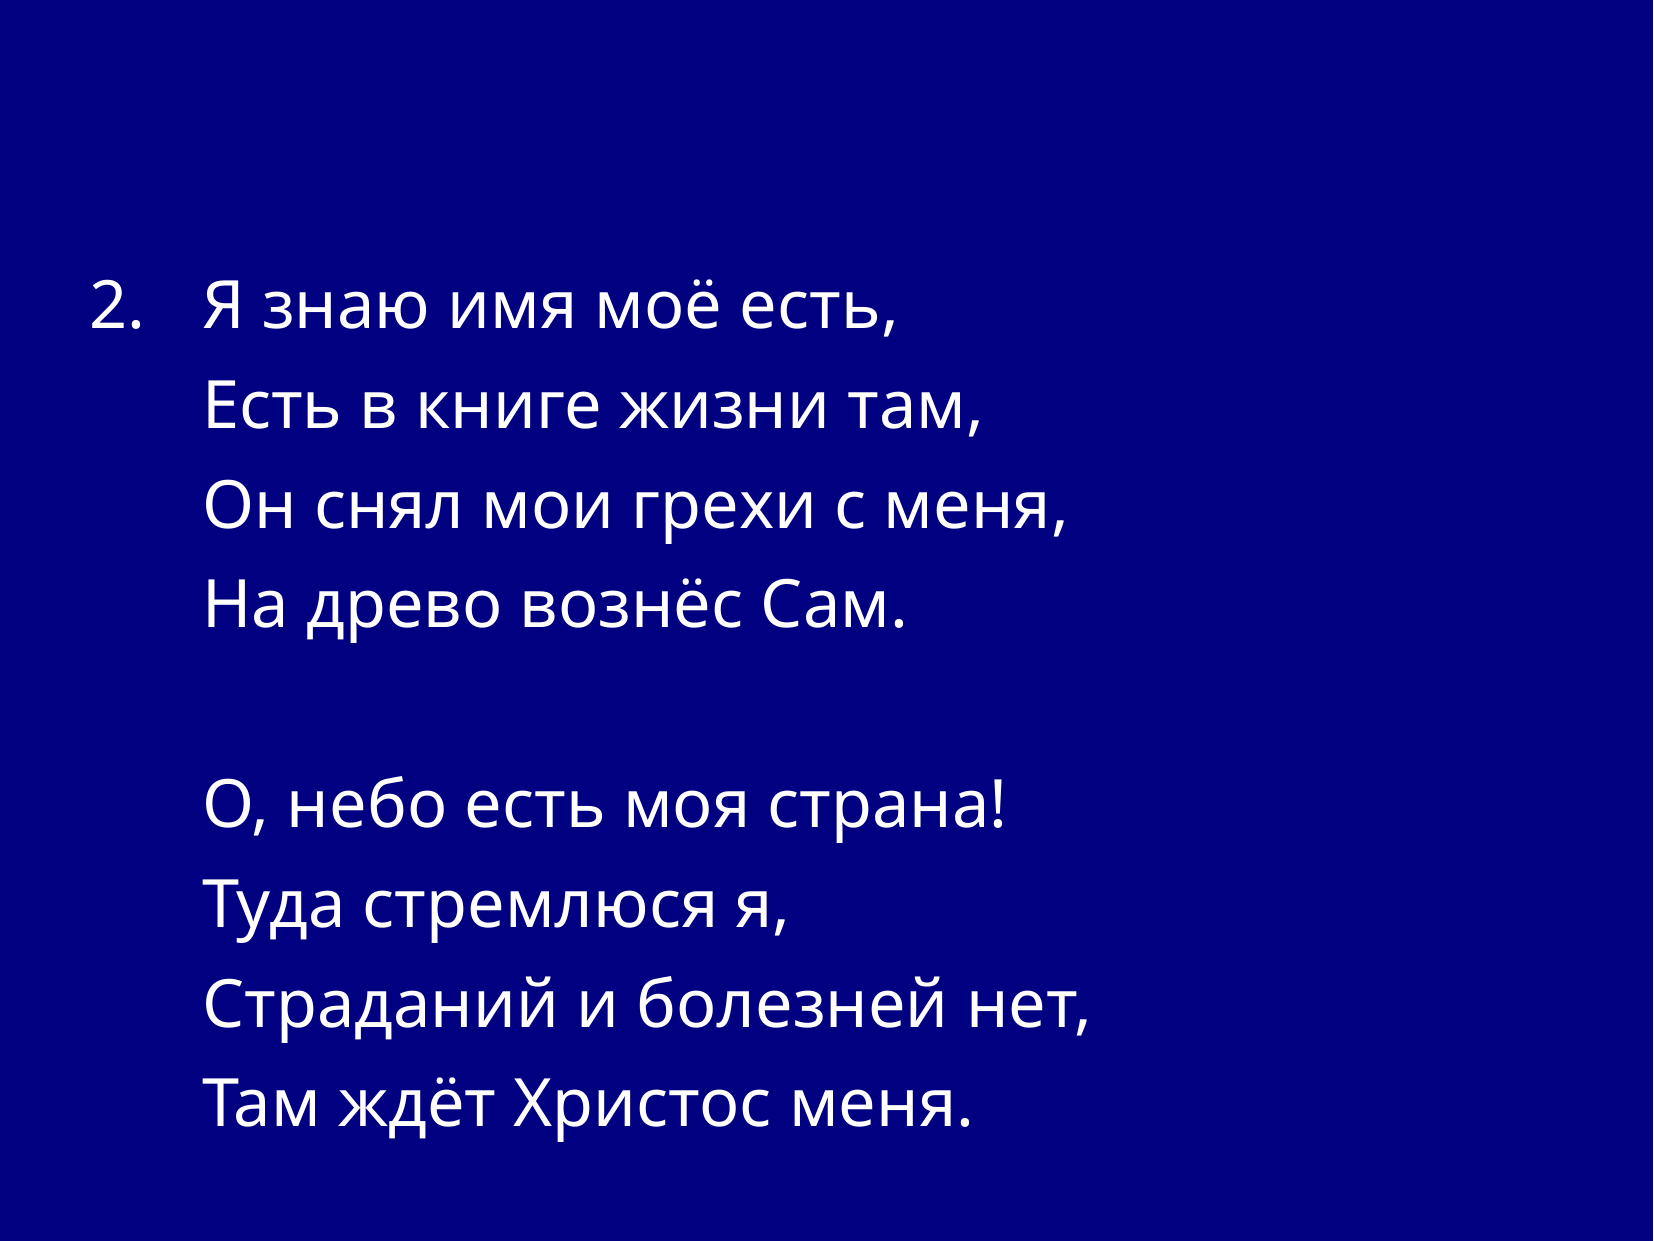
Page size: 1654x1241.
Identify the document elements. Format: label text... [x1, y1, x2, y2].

text_box 2. Я знаю имя моё есть, Есть в книге жизни там, Он снял мои грехи с меня, На древо вознёс Сам. О, небо есть моя страна! Туда стремлюся я, Страданий и болезней нет, Там ждёт Христос меня. [75, 150, 1576, 1163]
